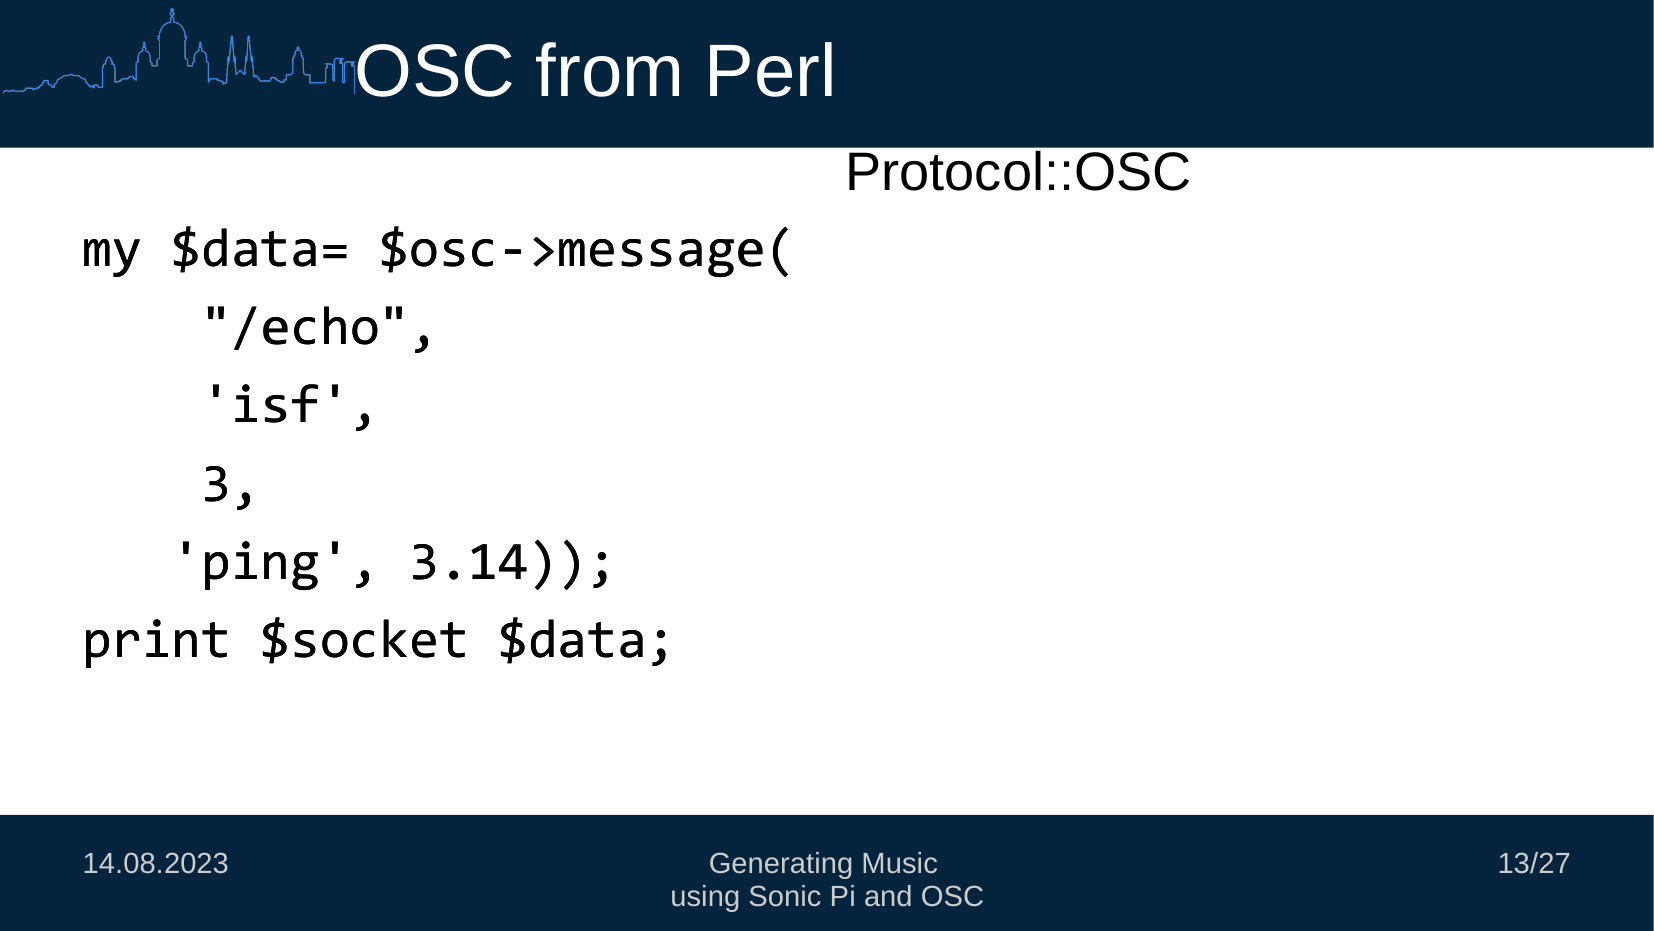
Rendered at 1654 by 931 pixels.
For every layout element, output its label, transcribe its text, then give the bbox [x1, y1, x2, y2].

picture [3, 8, 354, 94]
list my $data= $osc->message( "/echo", 'isf', 3, 'ping', 3.14)); print $socket $data; [82, 141, 809, 815]
title OSC from Perl [354, 5, 1654, 136]
list Protocol::OSC [845, 141, 1572, 815]
